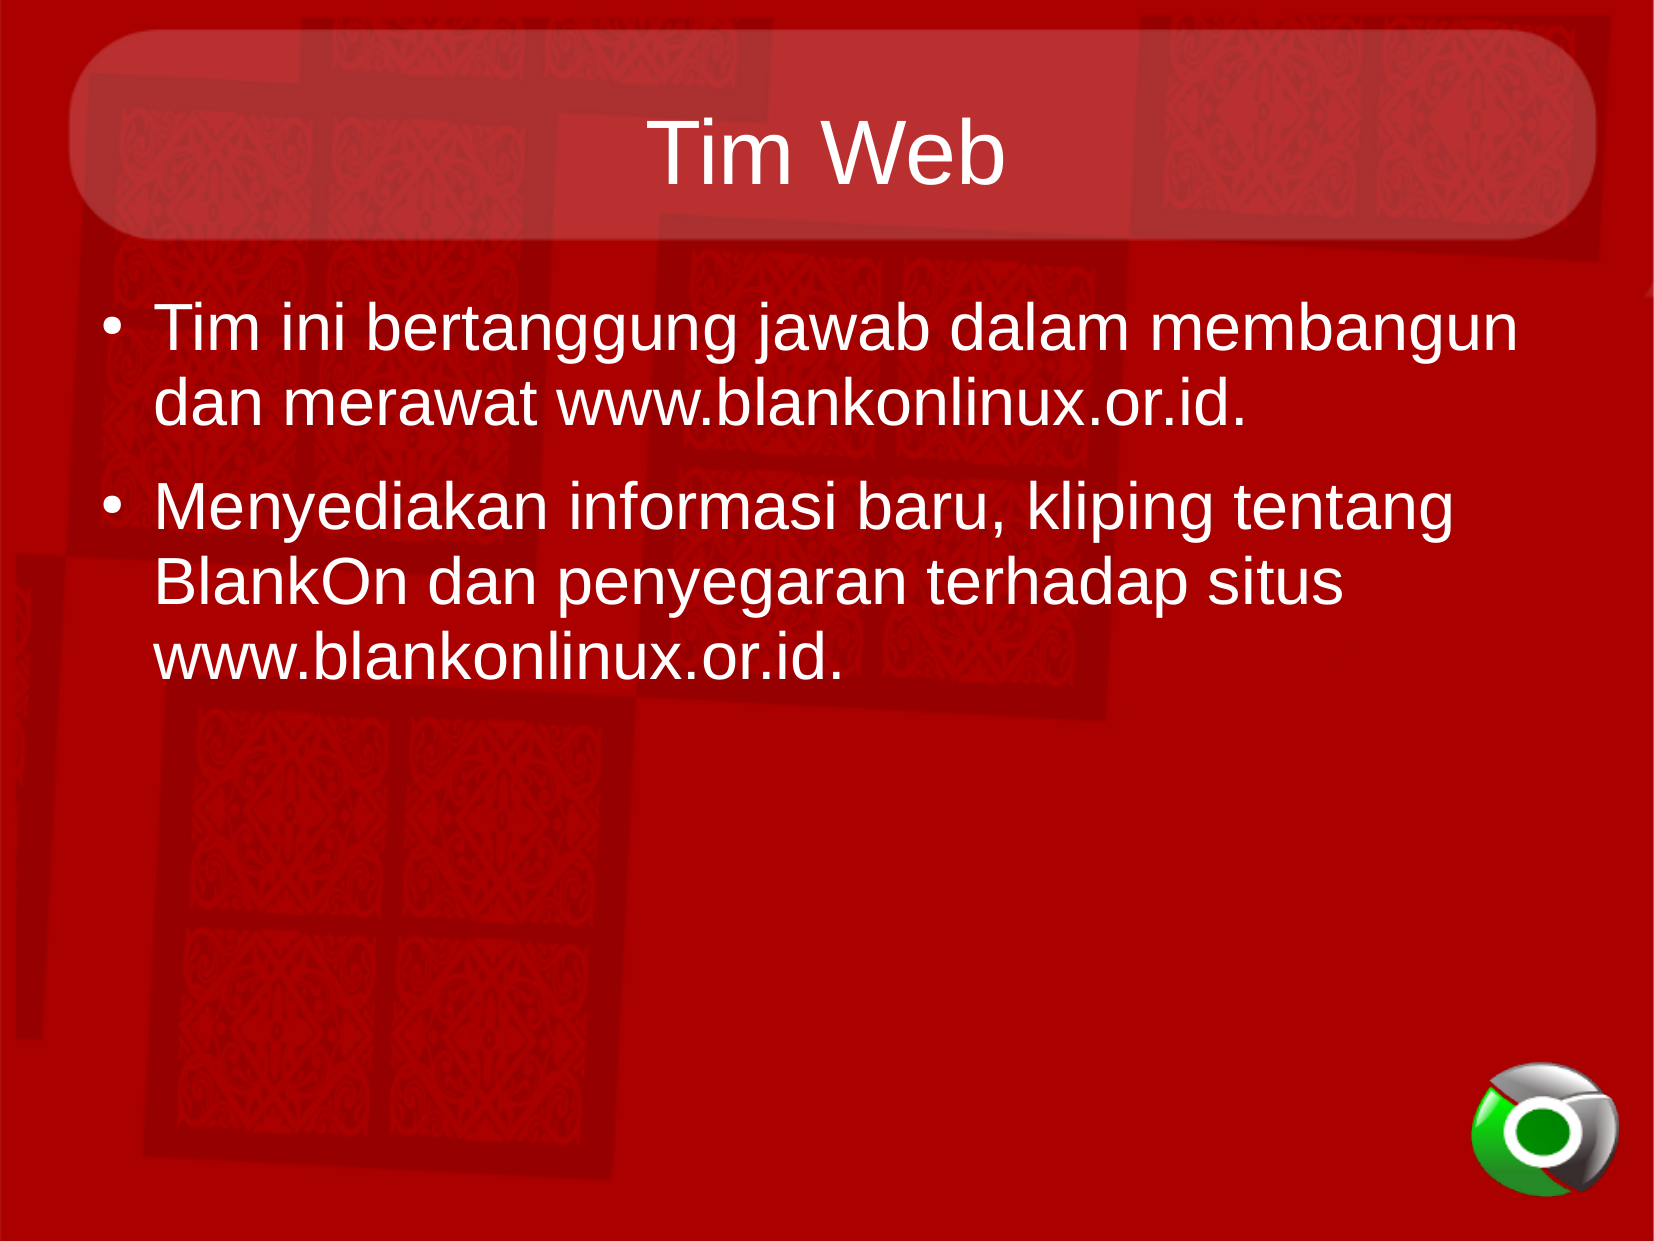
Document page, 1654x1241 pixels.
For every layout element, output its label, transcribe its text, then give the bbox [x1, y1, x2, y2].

title Tim Web [82, 49, 1571, 257]
picture [0, 0, 1654, 1241]
list Tim ini bertanggung jawab dalam membangun dan merawat www.blankonlinux.or.id. Menyediakan informasi baru, kliping tentang BlankOn dan penyegaran terhadap situs www.blankonlinux.or.id. [82, 290, 1571, 1109]
